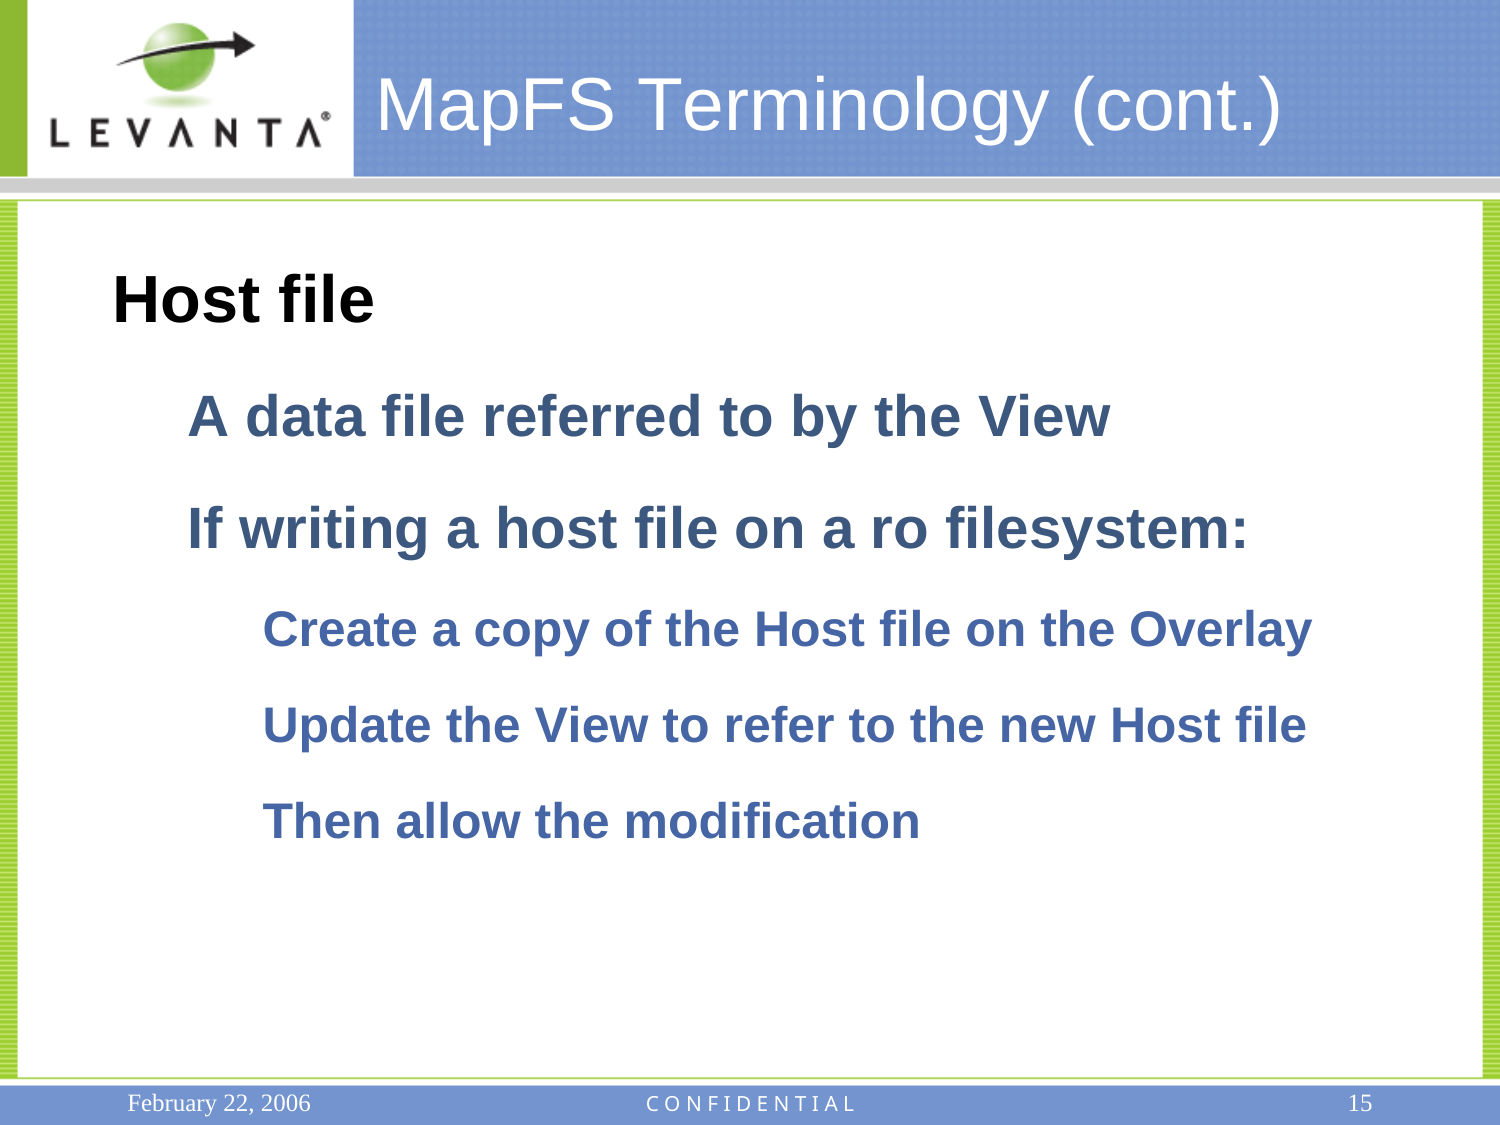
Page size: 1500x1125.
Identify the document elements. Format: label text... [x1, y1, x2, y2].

title MapFS Terminology (cont.) [375, 0, 1461, 156]
picture [0, 0, 1500, 1125]
list Host file A data file referred to by the View If writing a host file on a ro filesystem: Create a copy of the Host file on the Overlay Update the View to refer to the new Host file Then allow the modification [112, 224, 1386, 1051]
